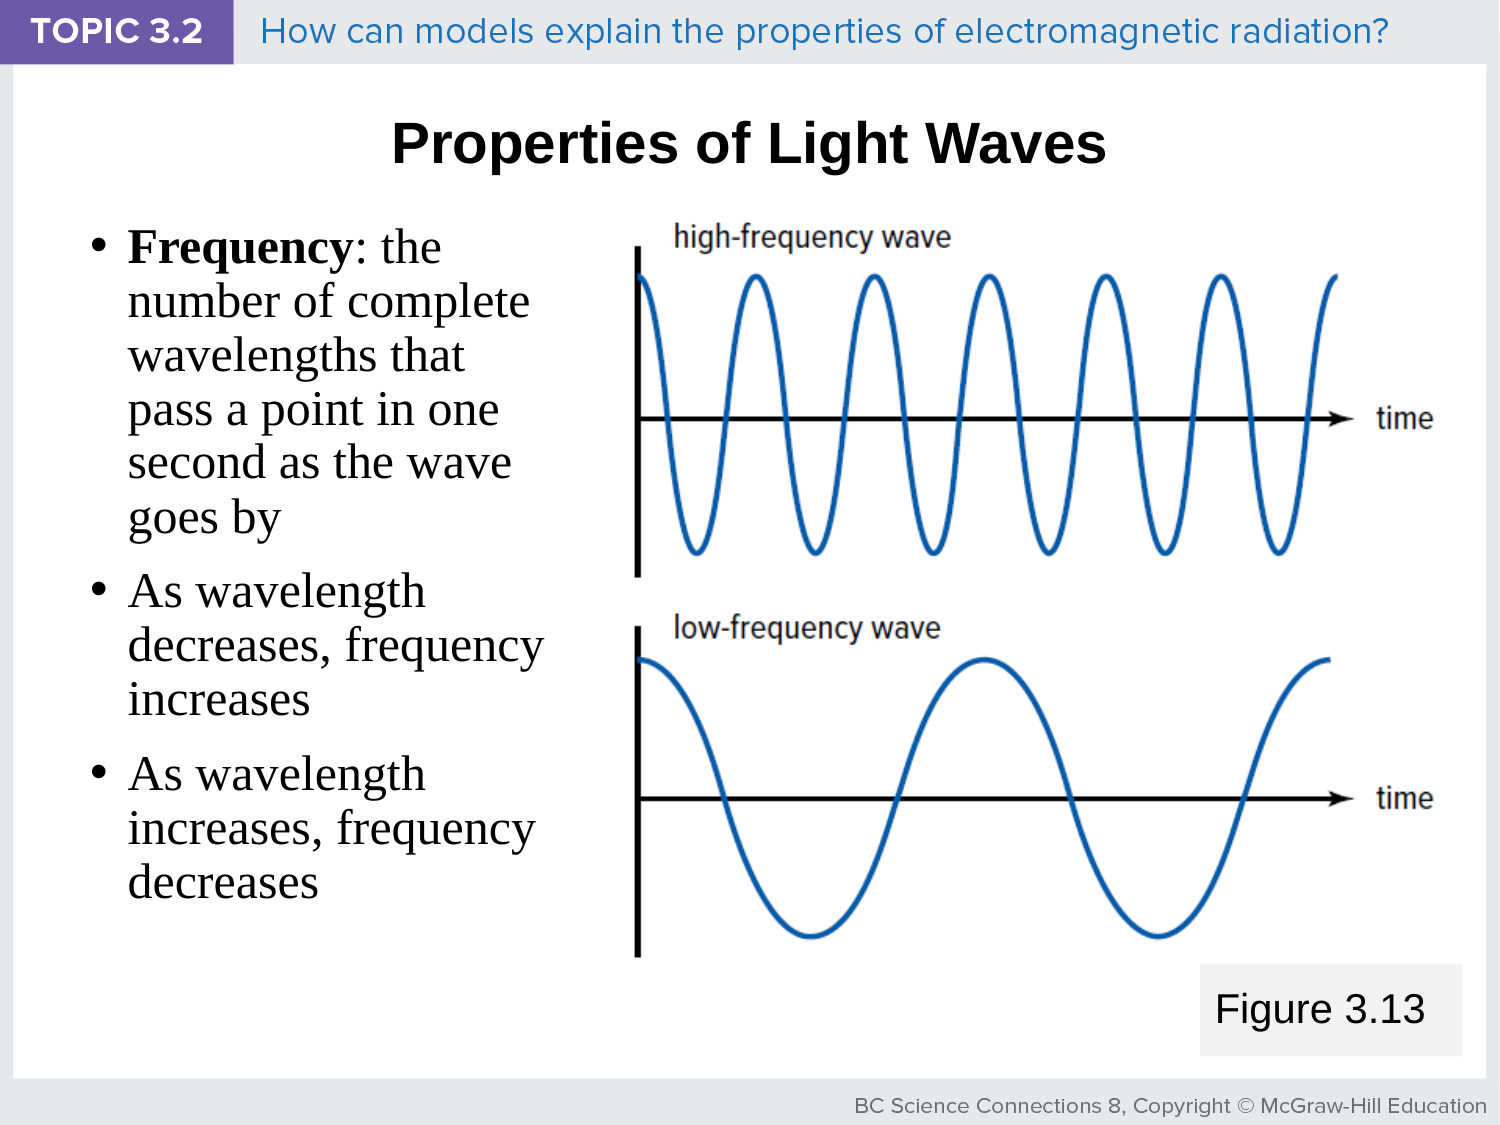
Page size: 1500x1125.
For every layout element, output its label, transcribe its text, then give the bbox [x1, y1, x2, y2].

list Figure 3.13 [1199, 964, 1463, 1057]
title Properties of Light Waves [103, 76, 1397, 213]
picture [0, 0, 1500, 1082]
list Frequency: the number of complete wavelengths that pass a point in one second as the wave goes by As wavelength decreases, frequency increases As wavelength increases, frequency decreases [75, 212, 572, 1060]
